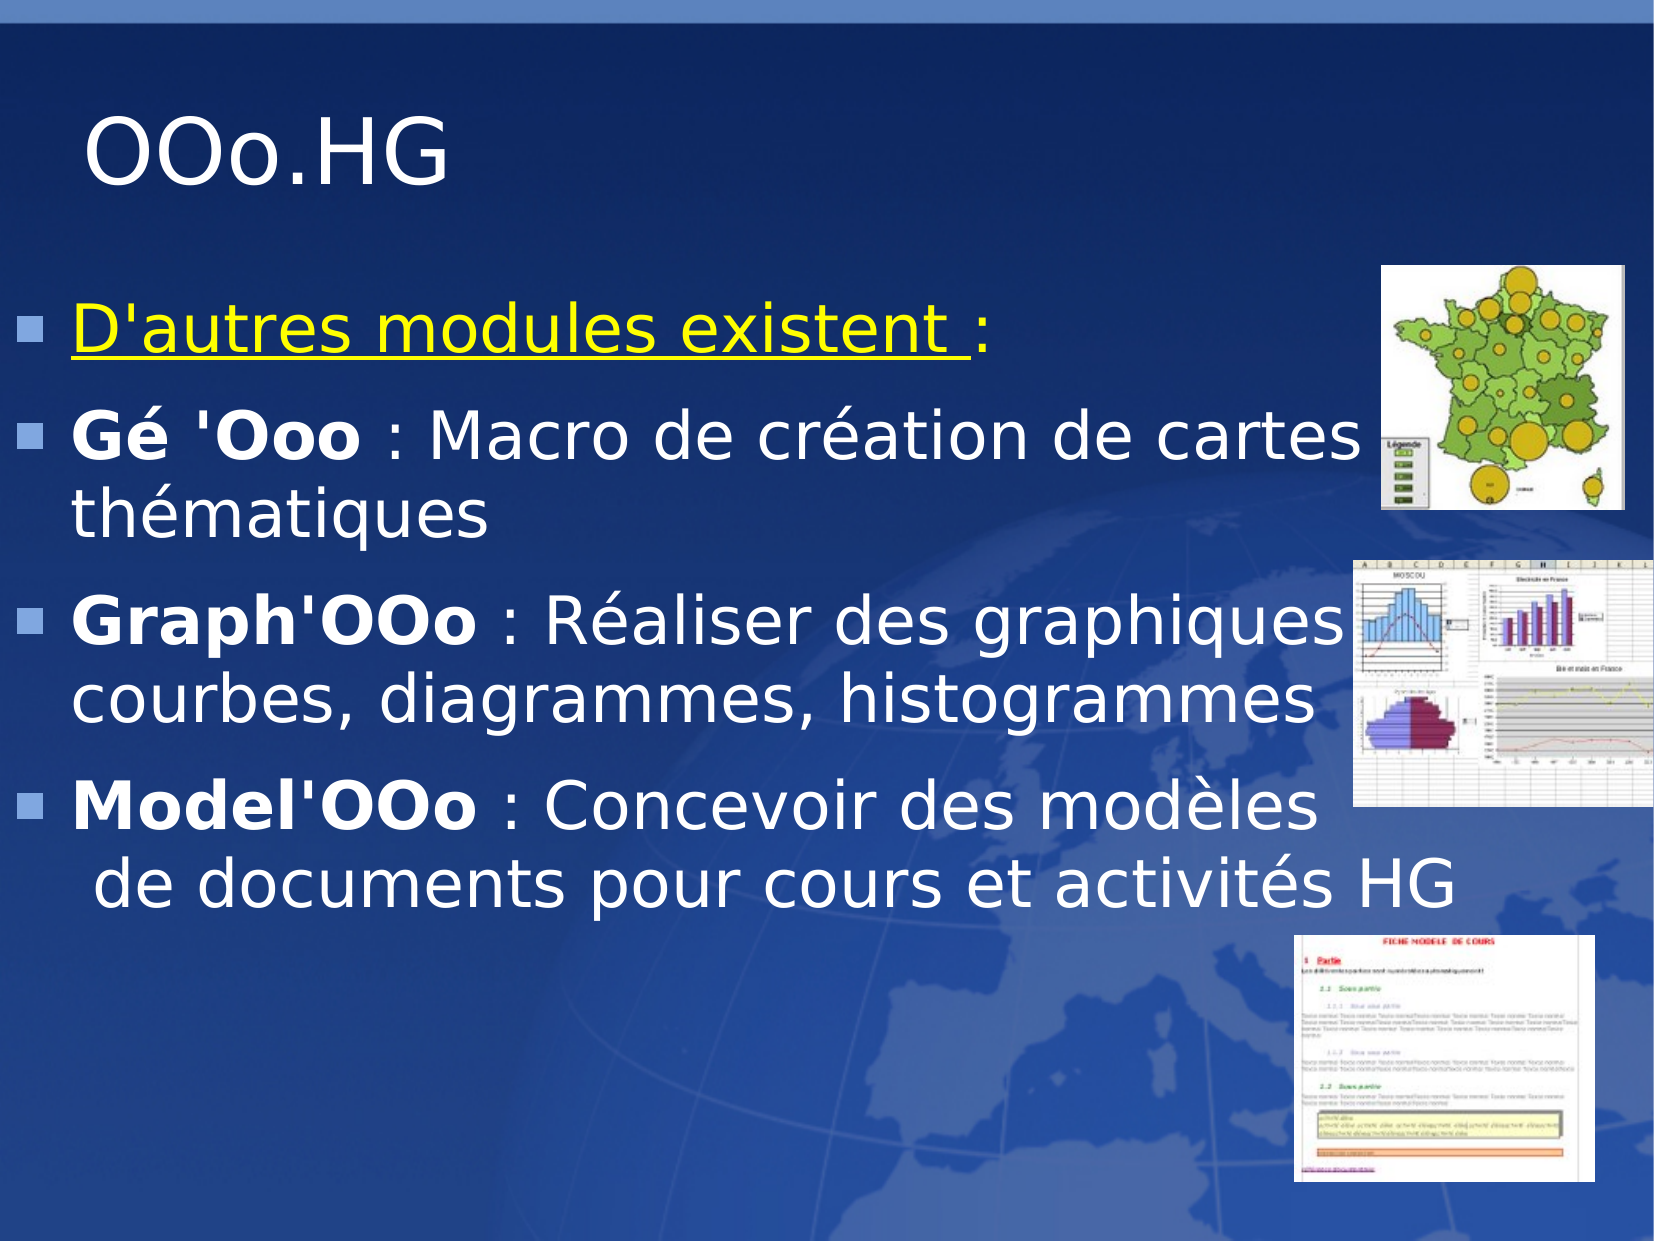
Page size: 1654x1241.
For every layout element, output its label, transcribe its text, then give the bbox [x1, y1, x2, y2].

list D'autres modules existent : Gé 'Ooo : Macro de création de cartes thématiques Graph'OOo : Réaliser des graphiques : courbes, diagrammes, histogrammes Model'OOo : Concevoir des modèles de documents pour cours et activités HG [0, 290, 1571, 1211]
picture [0, 0, 1654, 1241]
title OOo.HG [82, 56, 1571, 250]
